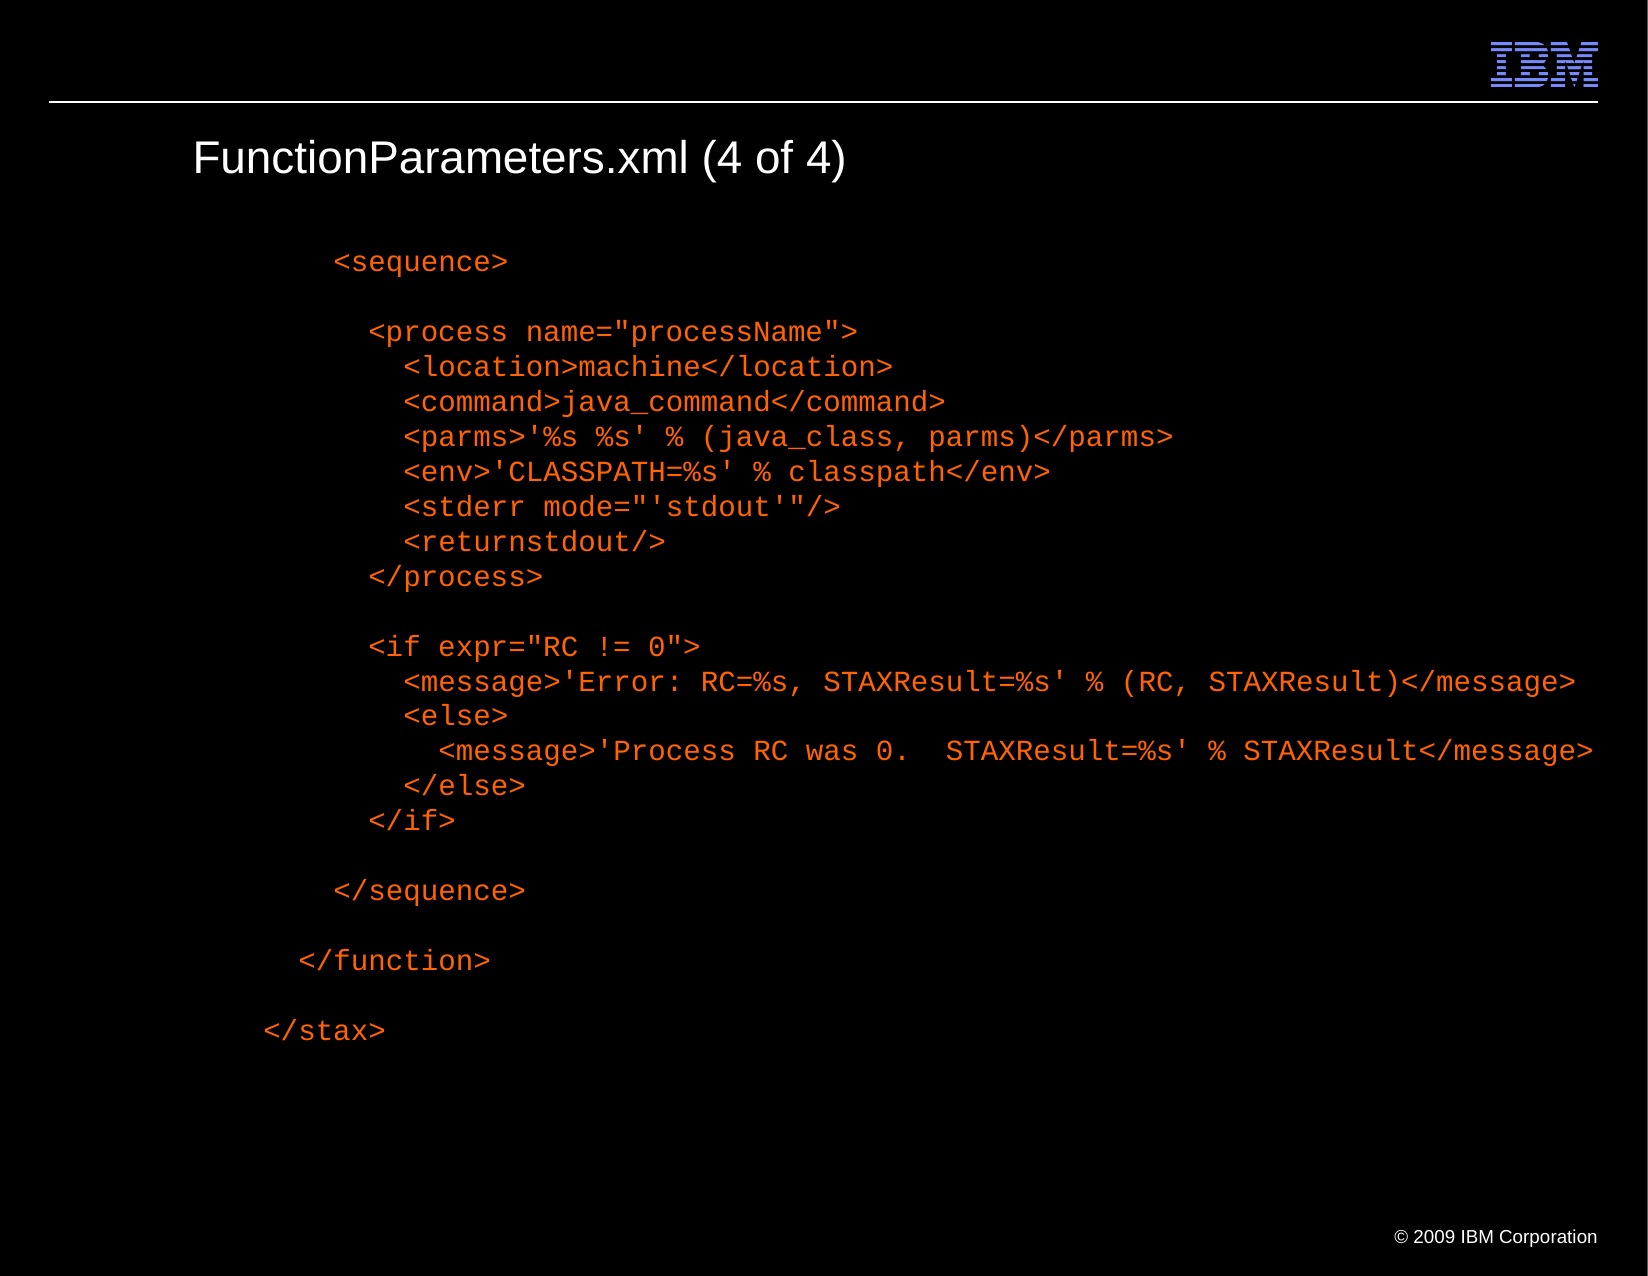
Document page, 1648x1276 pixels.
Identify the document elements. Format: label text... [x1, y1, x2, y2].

text_box <sequence> <process name="processName"> <location>machine</location> <command>java_command</command> <parms>'%s %s' % (java_class, parms)</parms> <env>'CLASSPATH=%s' % classpath</env> <stderr mode="'stdout'"/> <returnstdout/> </process> <if expr="RC != 0"> <message>'Error: RC=%s, STAXResult=%s' % (RC, STAXResult)</message> <else> <message>'Process RC was 0. STAXResult=%s' % STAXResult</message> </else> </if> </sequence> </function> </stax> [248, 234, 1648, 1055]
title FunctionParameters.xml (4 of 4) [175, 125, 1648, 219]
picture [1491, 42, 1598, 87]
